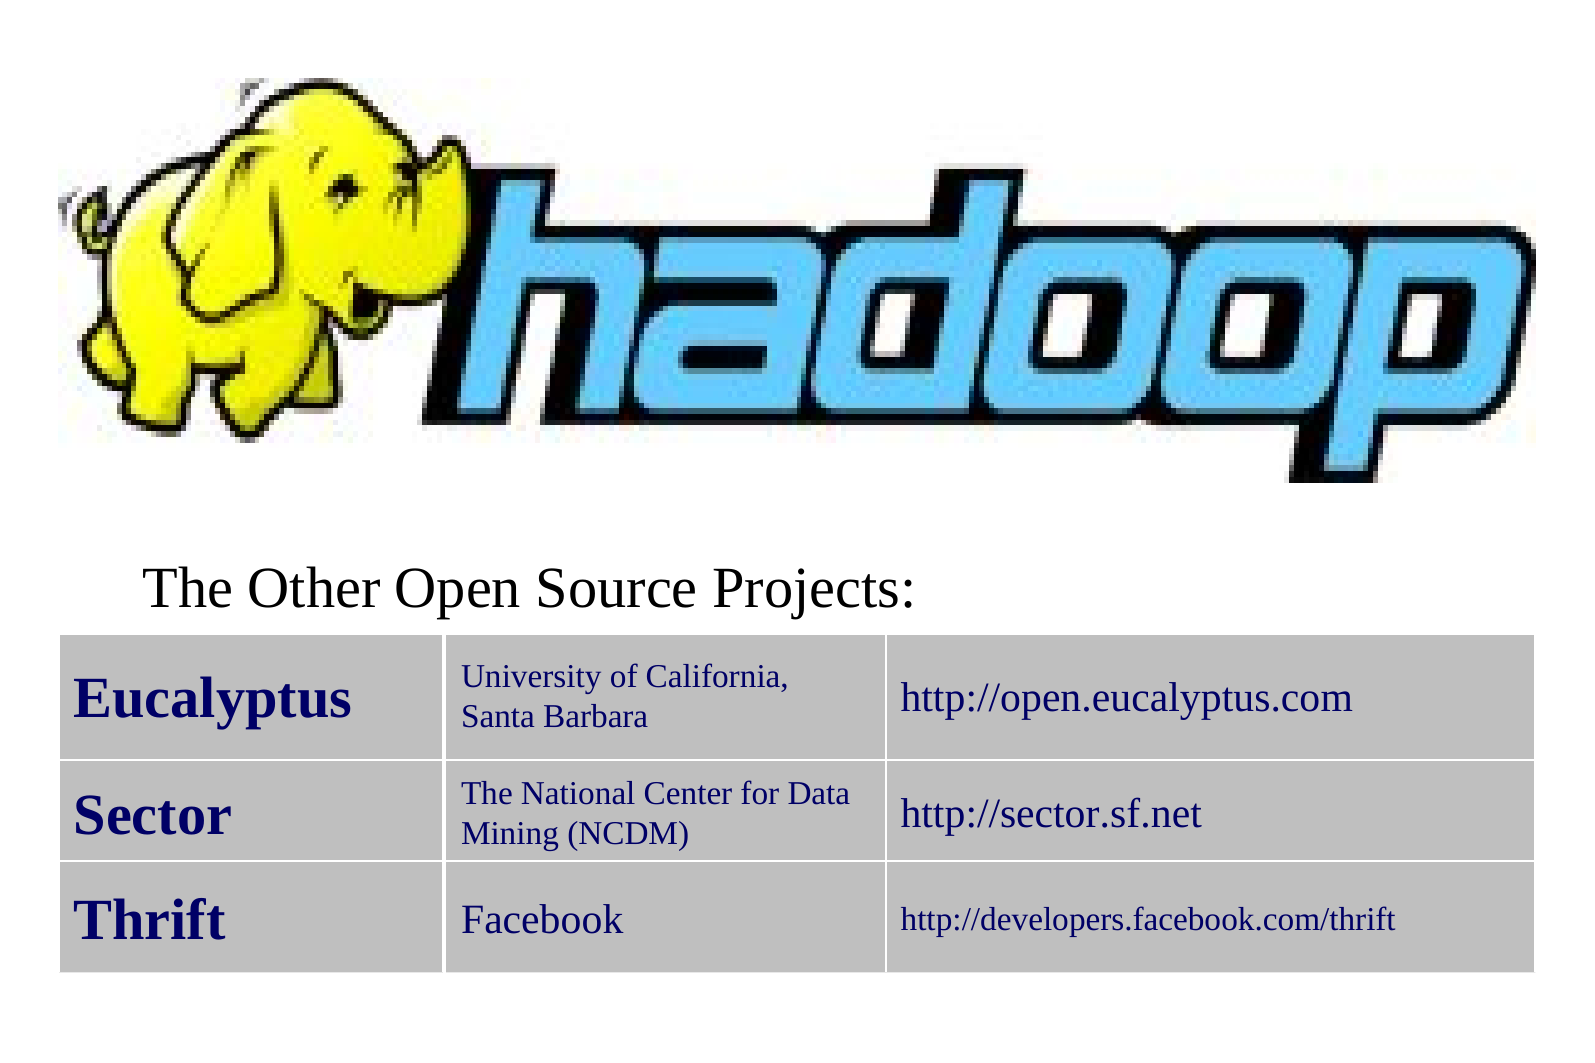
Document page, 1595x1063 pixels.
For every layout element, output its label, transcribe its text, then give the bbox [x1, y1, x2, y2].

text_box Facebook [446, 862, 885, 973]
text_box Eucalyptus [60, 635, 442, 754]
text_box http://sector.sf.net [887, 754, 1534, 759]
text_box University of California, Santa Barbara [446, 635, 885, 754]
text_box http://sector.sf.net [887, 761, 1534, 860]
text_box The National Center for Data Mining (NCDM) [446, 754, 885, 759]
text_box The National Center for Data Mining (NCDM) [446, 761, 885, 860]
text_box The Other Open Source Projects: [128, 541, 1182, 627]
picture [58, 78, 1536, 483]
text_box Sector [60, 761, 442, 860]
text_box http://open.eucalyptus.com [887, 635, 1534, 754]
text_box http://developers.facebook.com/thrift [885, 862, 1536, 973]
text_box Thrift [59, 862, 443, 973]
text_box Sector [60, 754, 442, 759]
